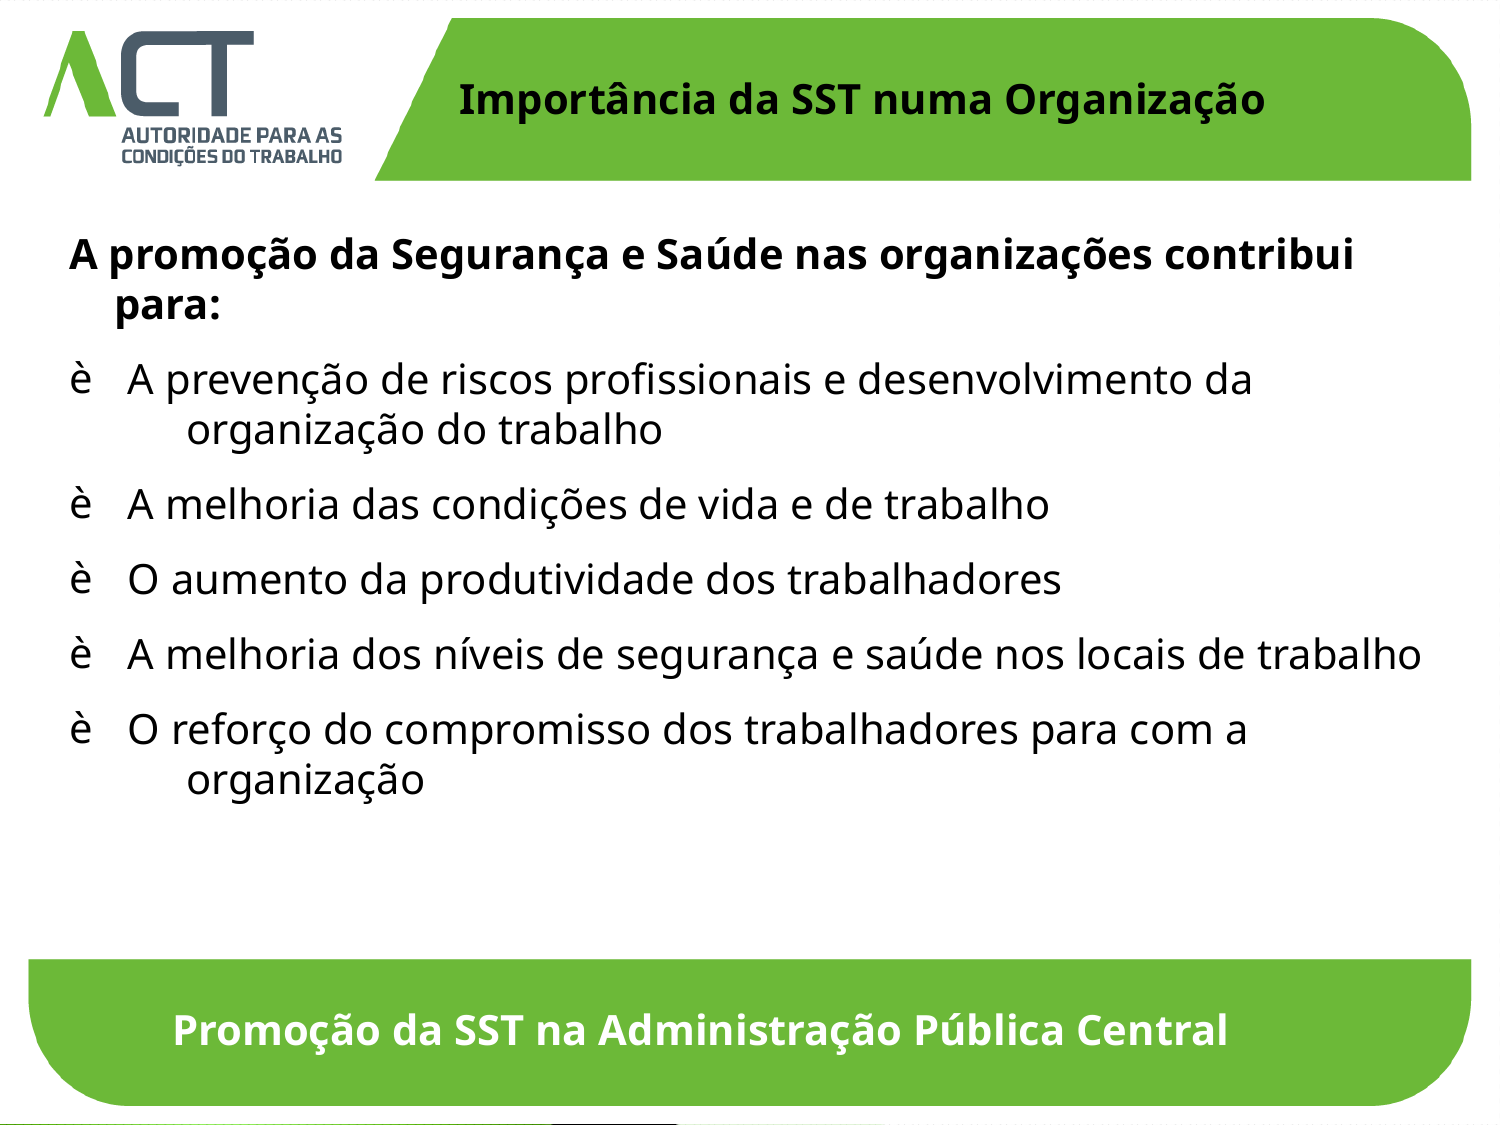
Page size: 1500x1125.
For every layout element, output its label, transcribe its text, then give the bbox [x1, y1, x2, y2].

text_box [41, 259, 1472, 405]
text_box Importância da SST numa Organização [444, 30, 1372, 173]
text_box Promoção da SST na Administração Pública Central [172, 988, 1361, 1070]
text_box A promoção da Segurança e Saúde nas organizações contribui para: A prevenção de riscos profissionais e desenvolvimento da organização do trabalho A melhoria das condições de vida e de trabalho O aumento da produtividade dos trabalhadores A melhoria dos níveis de segurança e saúde nos locais de trabalho O reforço do compromisso dos trabalhadores para com a organização [54, 379, 1442, 1125]
text_box A promoção da Segurança e Saúde nas organizações contribui para: A prevenção de riscos profissionais e desenvolvimento da organização do trabalho A melhoria das condições de vida e de trabalho O aumento da produtividade dos trabalhadores A melhoria dos níveis de segurança e saúde nos locais de trabalho O reforço do compromisso dos trabalhadores para com a organização [54, 219, 1442, 326]
